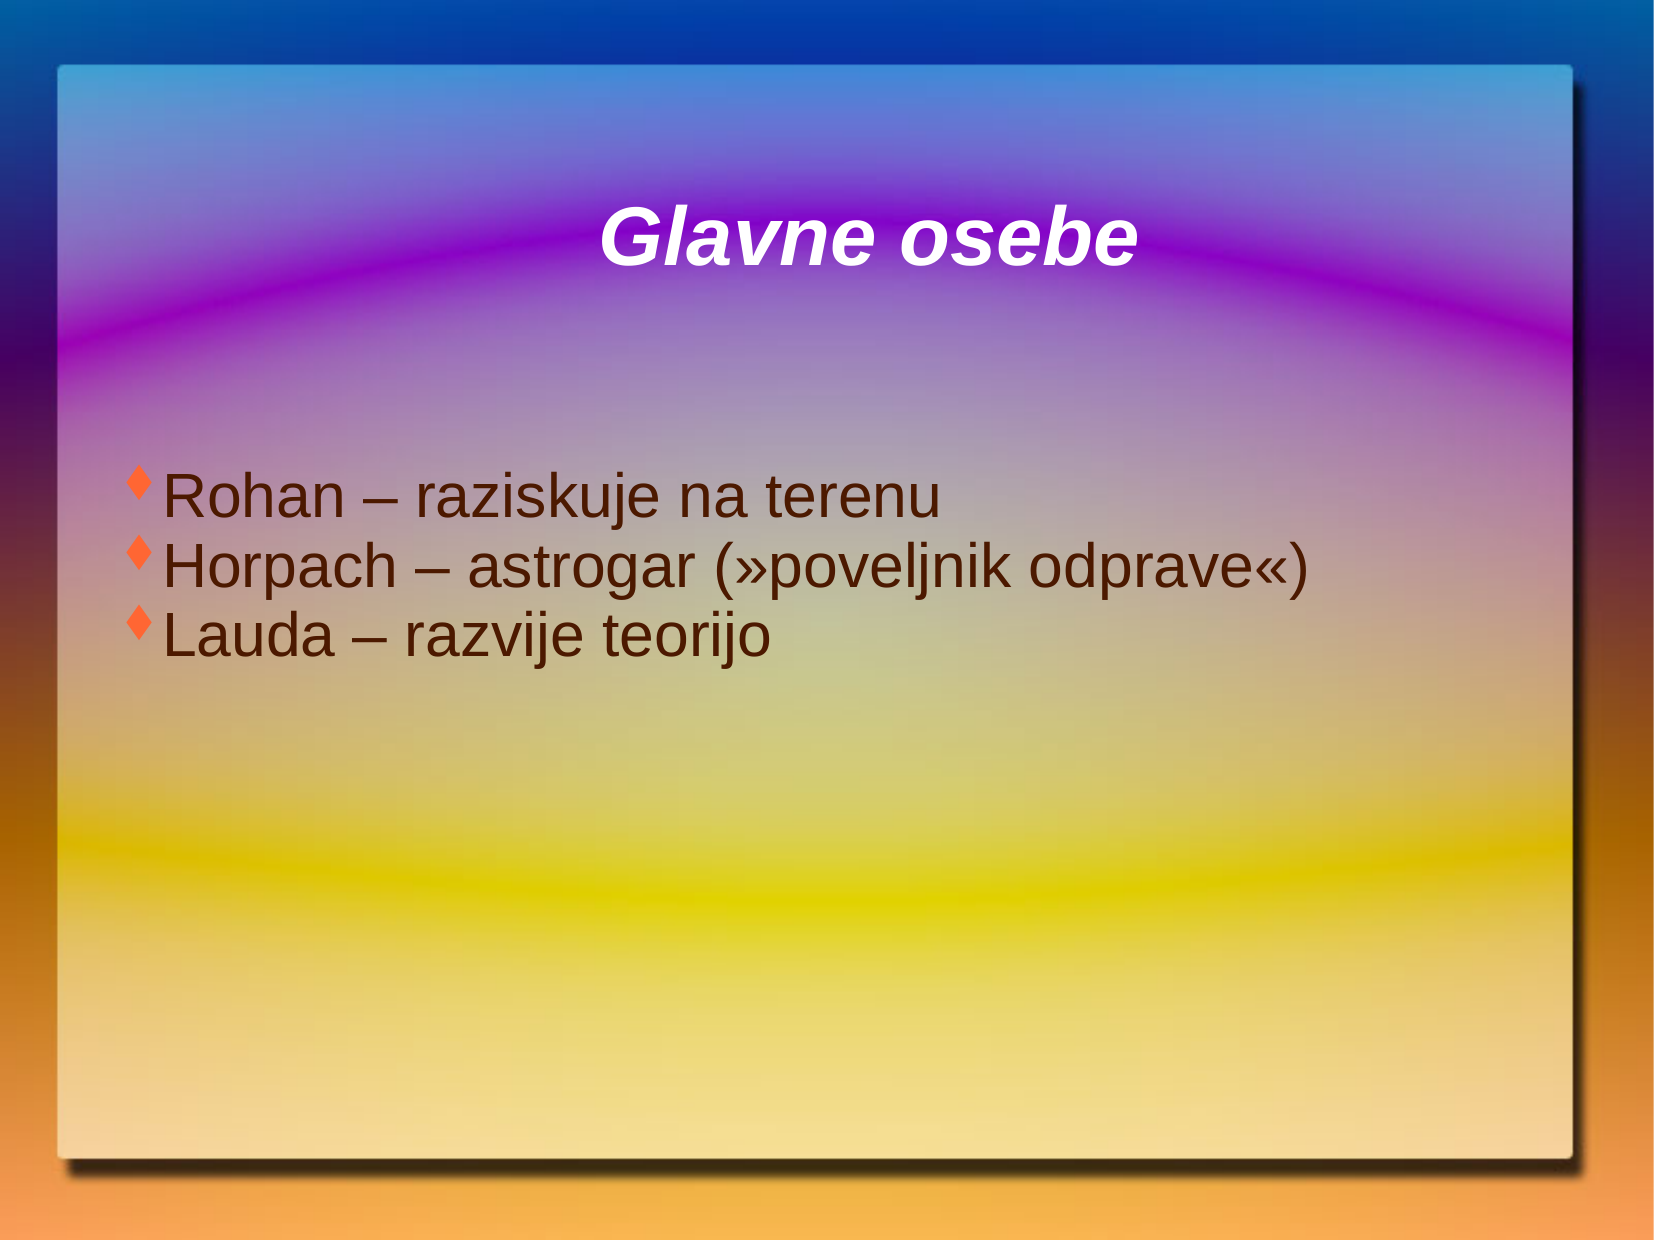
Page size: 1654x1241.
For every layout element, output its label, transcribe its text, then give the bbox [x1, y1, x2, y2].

picture [0, 0, 1654, 1240]
title Glavne osebe [126, 134, 1538, 342]
list Rohan – raziskuje na terenu Horpach – astrogar (»poveljnik odprave«) Lauda – razvije teorijo [119, 461, 1532, 1160]
